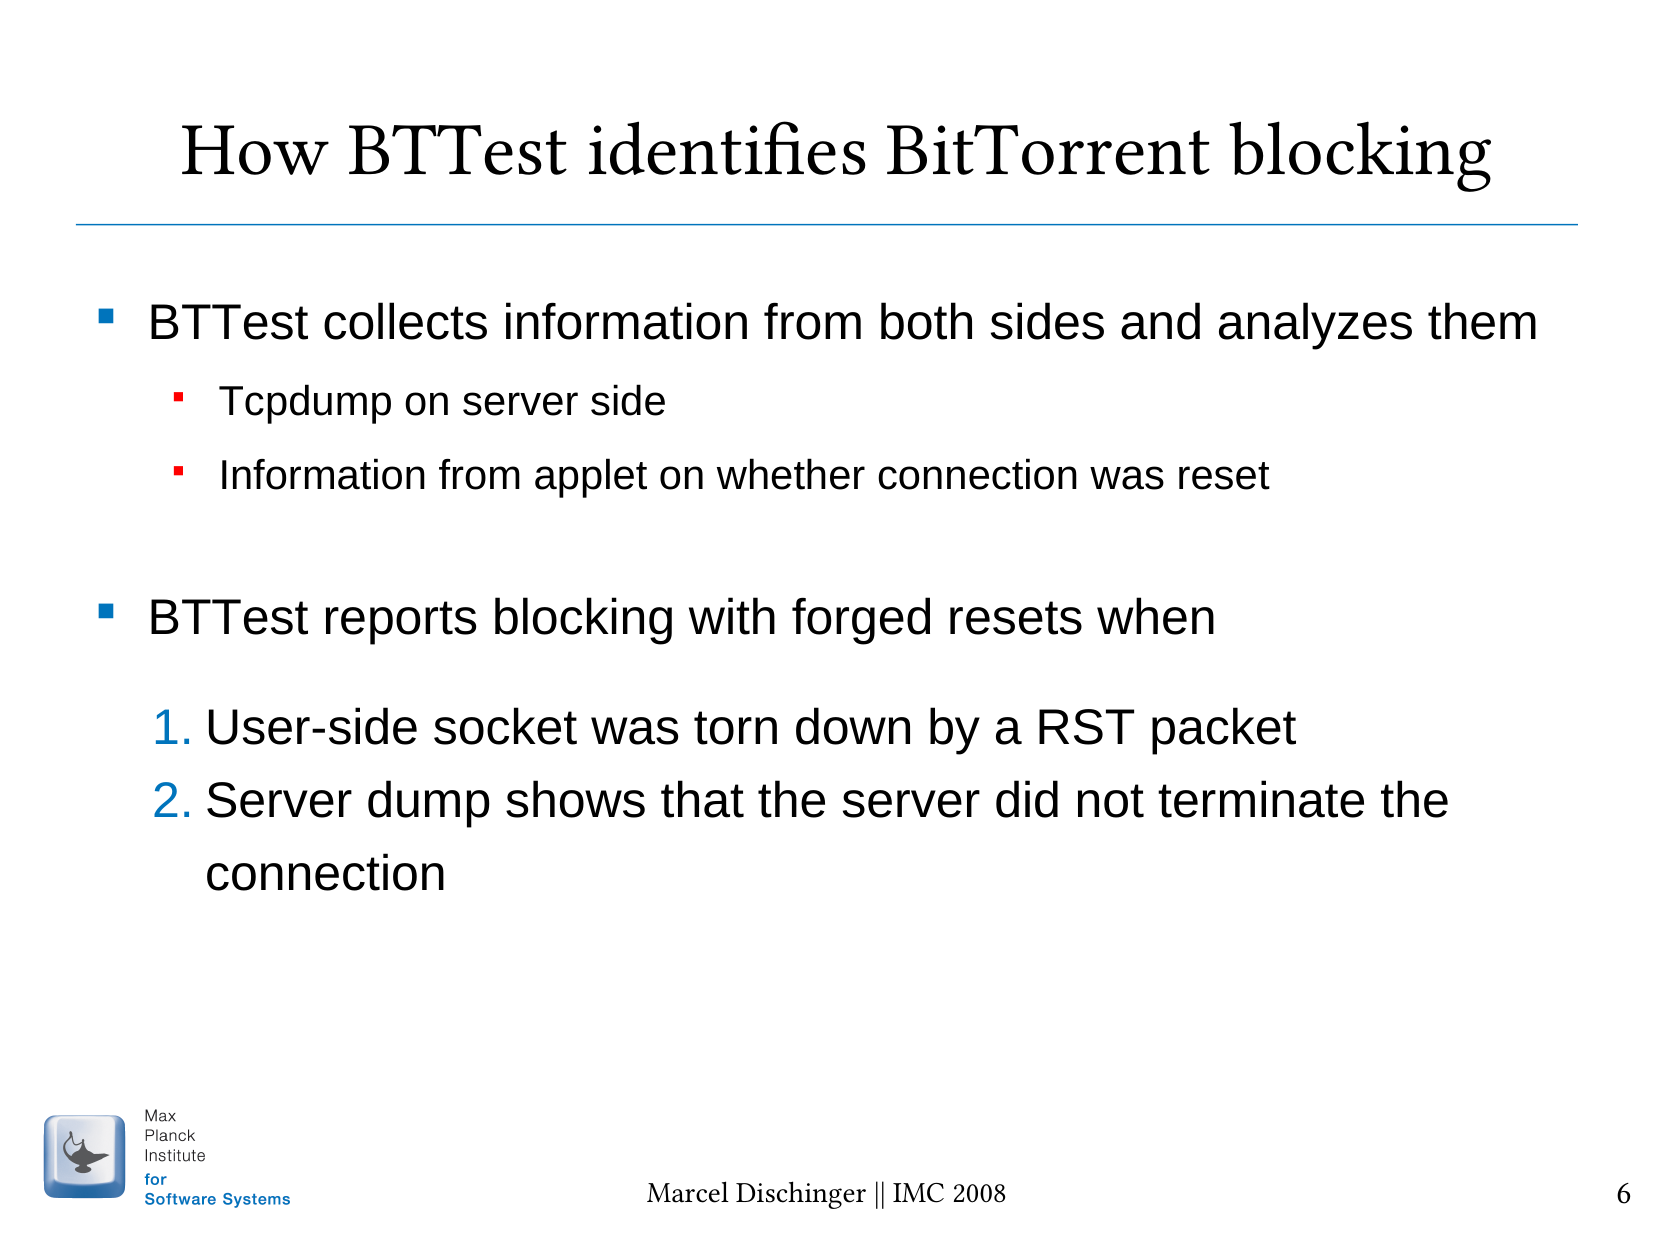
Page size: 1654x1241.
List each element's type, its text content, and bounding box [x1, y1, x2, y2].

title How BTTest identifies BitTorrent blocking [54, 51, 1621, 252]
list BTTest collects information from both sides and analyzes them Tcpdump on server side Information from applet on whether connection was reset BTTest reports blocking with forged resets when User-side socket was torn down by a RST packet Server dump shows that the server did not terminate the connection [77, 277, 1579, 1180]
